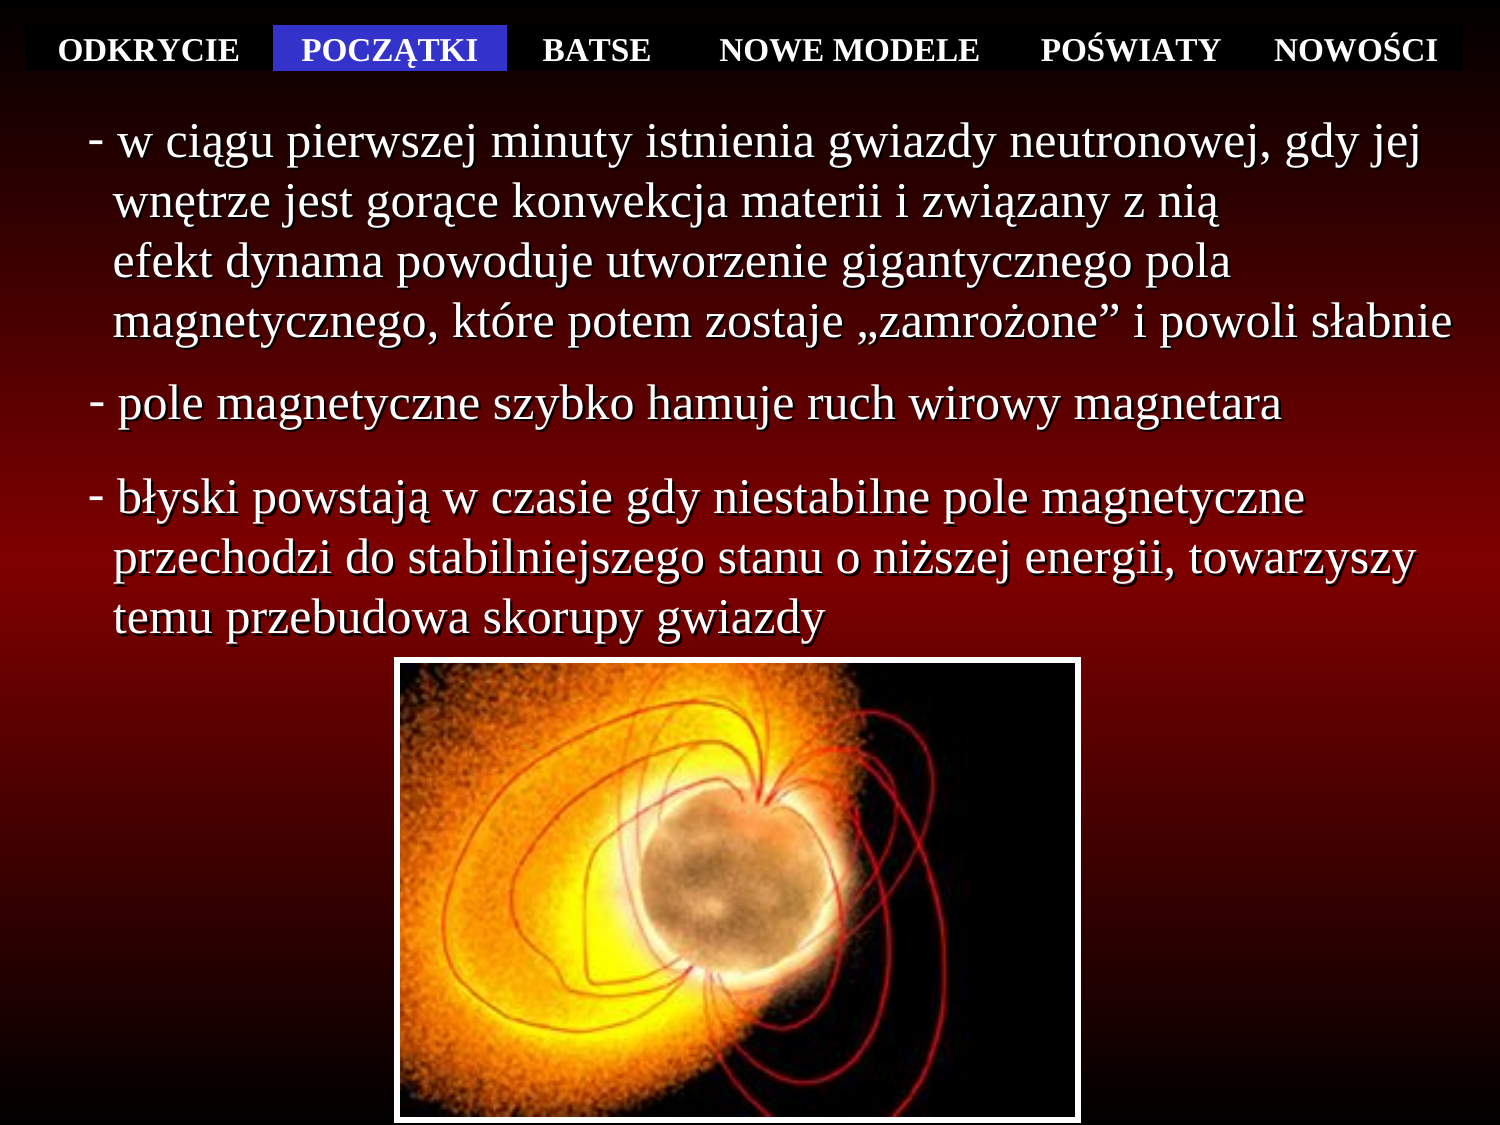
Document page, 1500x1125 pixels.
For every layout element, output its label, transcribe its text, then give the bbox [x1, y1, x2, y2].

table_header BATSE [507, 25, 688, 71]
table_header POŚWIATY [1013, 25, 1250, 71]
text_box błyski powstają w czasie gdy niestabilne pole magnetyczne przechodzi do stabilniejszego stanu o niższej energii, towarzyszy temu przebudowa skorupy gwiazdy [73, 456, 1433, 652]
text_box w ciągu pierwszej minuty istnienia gwiazdy neutronowej, gdy jej wnętrze jest gorące konwekcja materii i związany z nią efekt dynama powoduje utworzenie gigantycznego pola magnetycznego, które potem zostaje „zamrożone” i powoli słabnie [72, 99, 1469, 356]
table_header POCZĄTKI [273, 25, 507, 71]
picture [399, 662, 1075, 1117]
table_header NOWOŚCI [1250, 25, 1463, 71]
table_header NOWE MODELE [688, 25, 1013, 71]
text_box pole magnetyczne szybko hamuje ruch wirowy magnetara [73, 361, 1298, 438]
table_header ODKRYCIE [25, 25, 273, 71]
